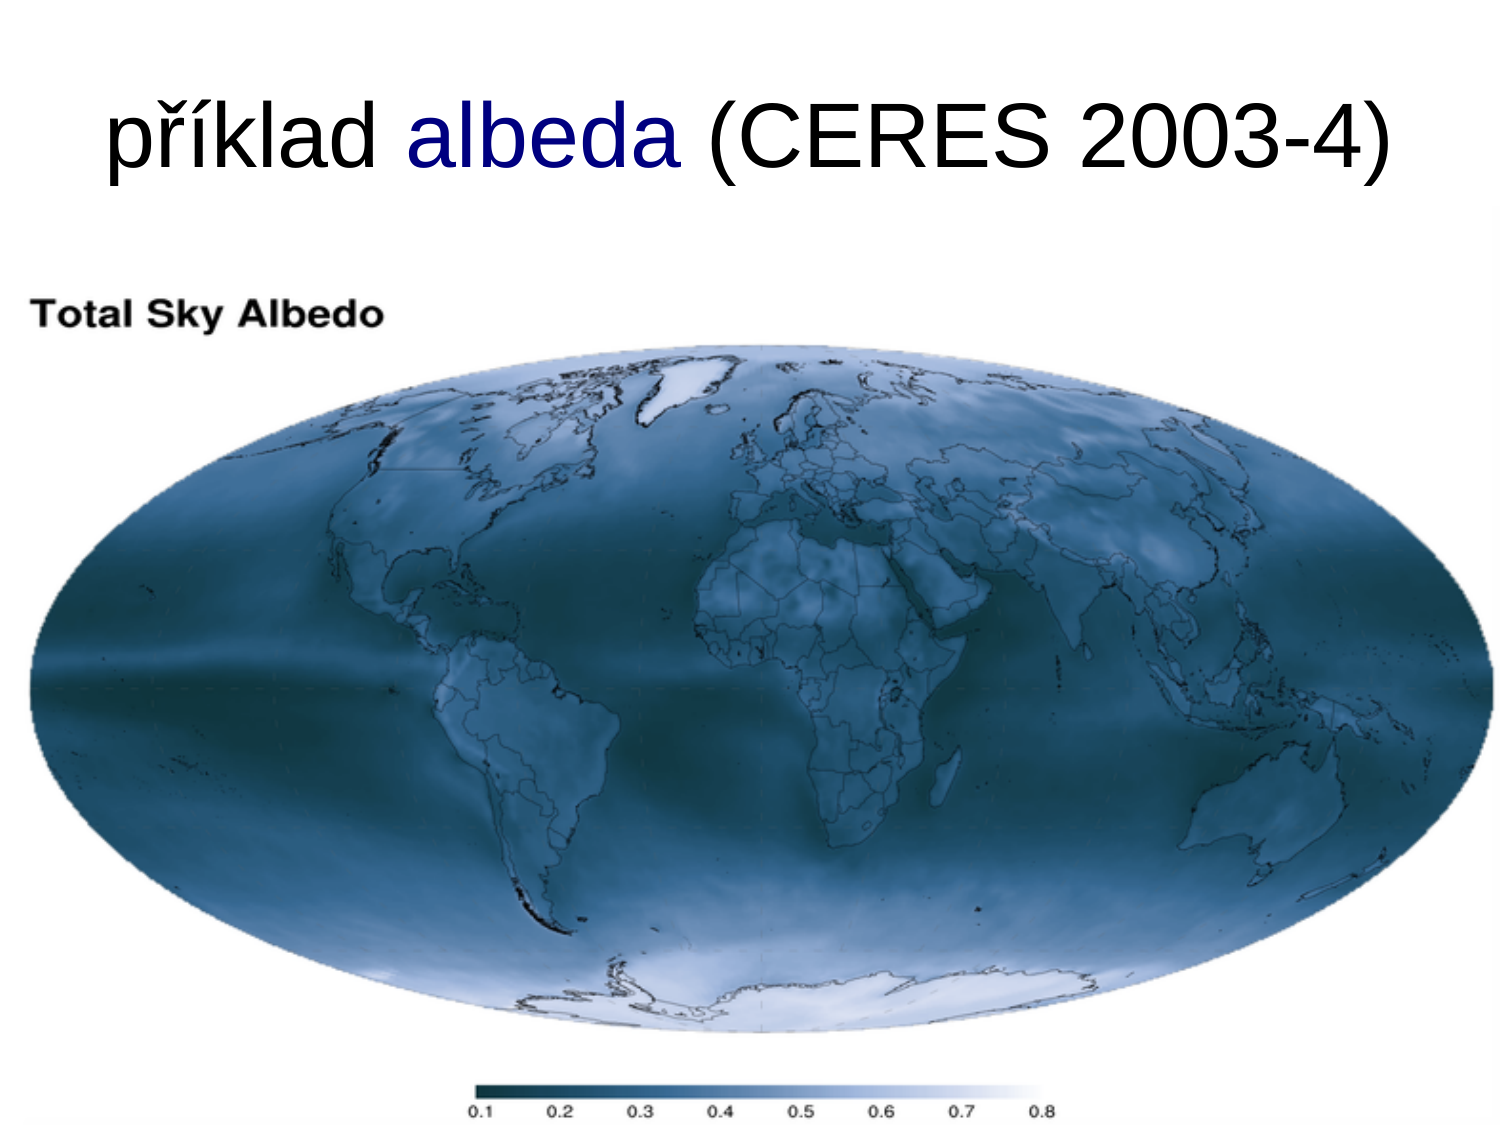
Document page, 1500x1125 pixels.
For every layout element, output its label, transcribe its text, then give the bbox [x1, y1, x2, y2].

title příklad albeda (CERES 2003-4) [75, 21, 1425, 206]
picture [23, 206, 1500, 1125]
